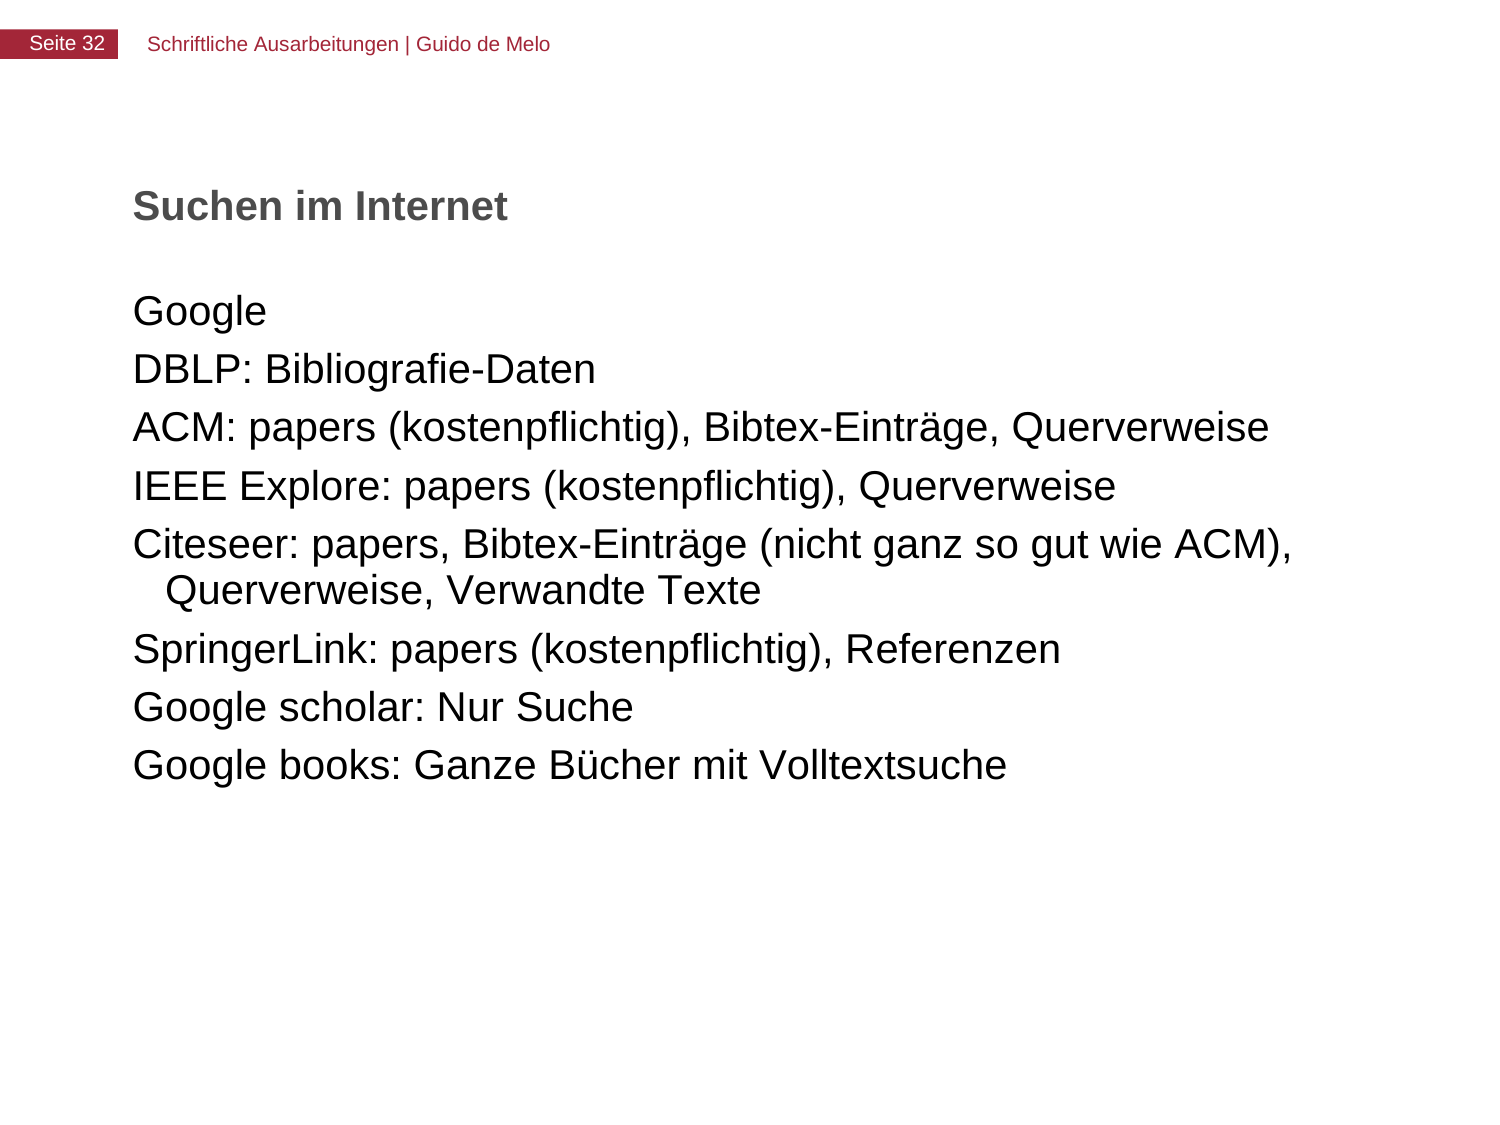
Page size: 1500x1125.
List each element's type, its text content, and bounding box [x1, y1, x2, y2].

title Suchen im Internet [132, 149, 1413, 258]
list Google DBLP: Bibliografie-Daten ACM: papers (kostenpflichtig), Bibtex-Einträge, Querverweise IEEE Explore: papers (kostenpflichtig), Querverweise Citeseer: papers, Bibtex-Einträge (nicht ganz so gut wie ACM), Querverweise, Verwandte Texte SpringerLink: papers (kostenpflichtig), Referenzen Google scholar: Nur Suche Google books: Ganze Bücher mit Volltextsuche [132, 287, 1371, 888]
